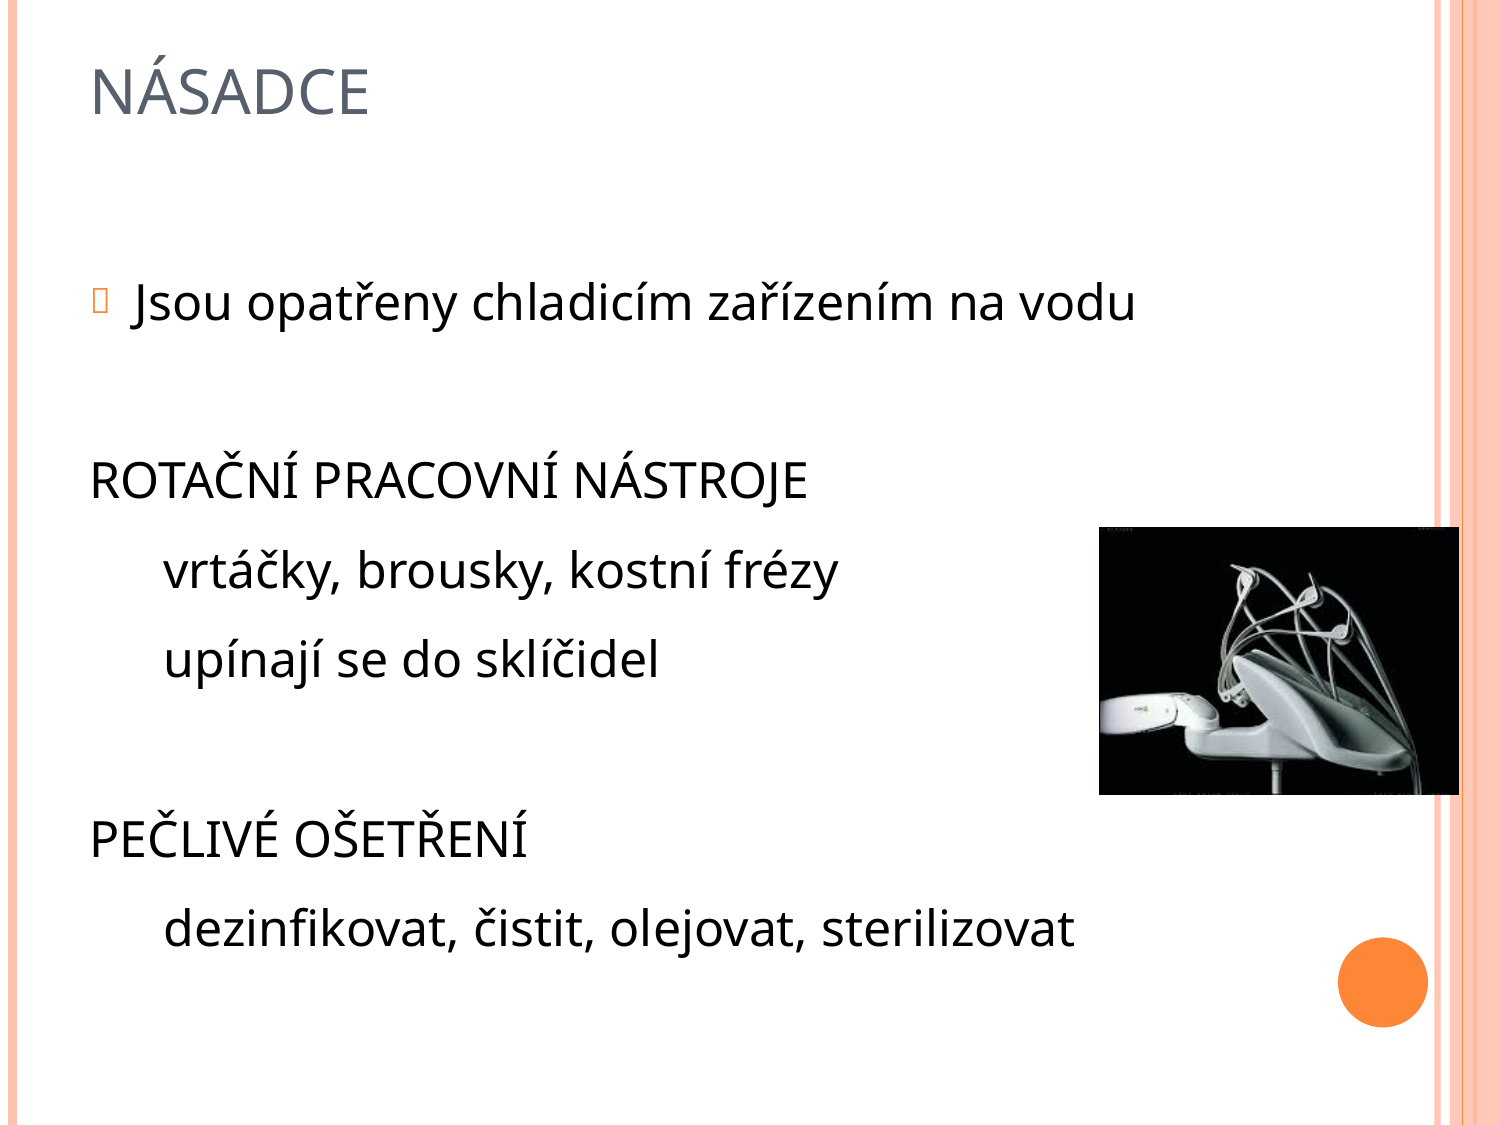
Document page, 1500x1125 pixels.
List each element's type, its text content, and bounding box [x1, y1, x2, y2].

picture [1099, 527, 1459, 795]
title NÁSADCE [75, 45, 1300, 233]
list Jsou opatřeny chladicím zařízením na vodu ROTAČNÍ PRACOVNÍ NÁSTROJE vrtáčky, brousky, kostní frézy upínají se do sklíčidel PEČLIVÉ OŠETŘENÍ dezinfikovat, čistit, olejovat, sterilizovat [75, 262, 1300, 1062]
